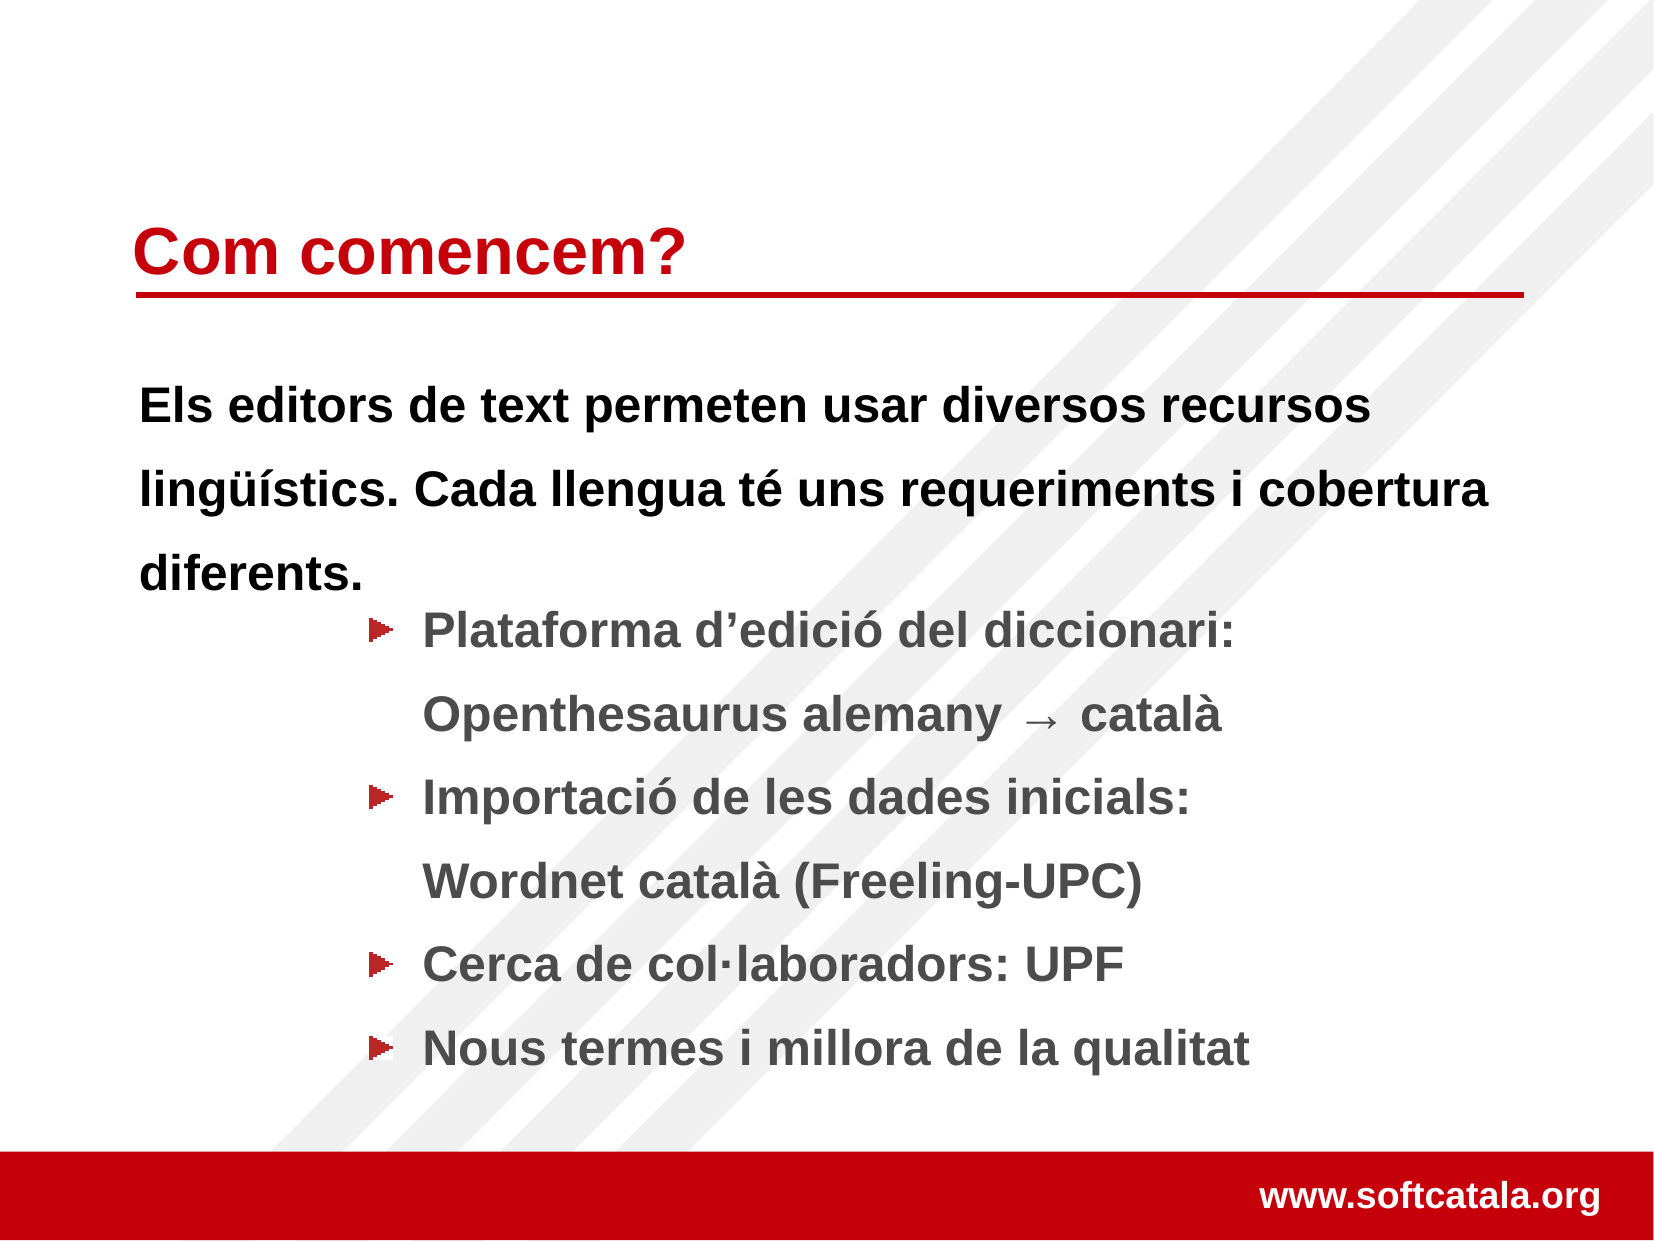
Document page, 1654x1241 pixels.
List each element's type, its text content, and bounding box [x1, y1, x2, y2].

picture [0, 0, 1654, 1151]
text_box www.softcatala.org [0, 1151, 1654, 1241]
text_box Plataforma d’edició del diccionari: Openthesaurus alemany → català Importació de les dades inicials: Wordnet català (Freeling-UPC) Cerca de col·laboradors: UPF Nous termes i millora de la qualitat [118, 566, 1501, 1060]
text_box Els editors de text permeten usar diversos recursos lingüístics. Cada llengua té uns requeriments i cobertura diferents. [124, 342, 1506, 583]
text_box Com comencem? [118, 206, 1501, 297]
